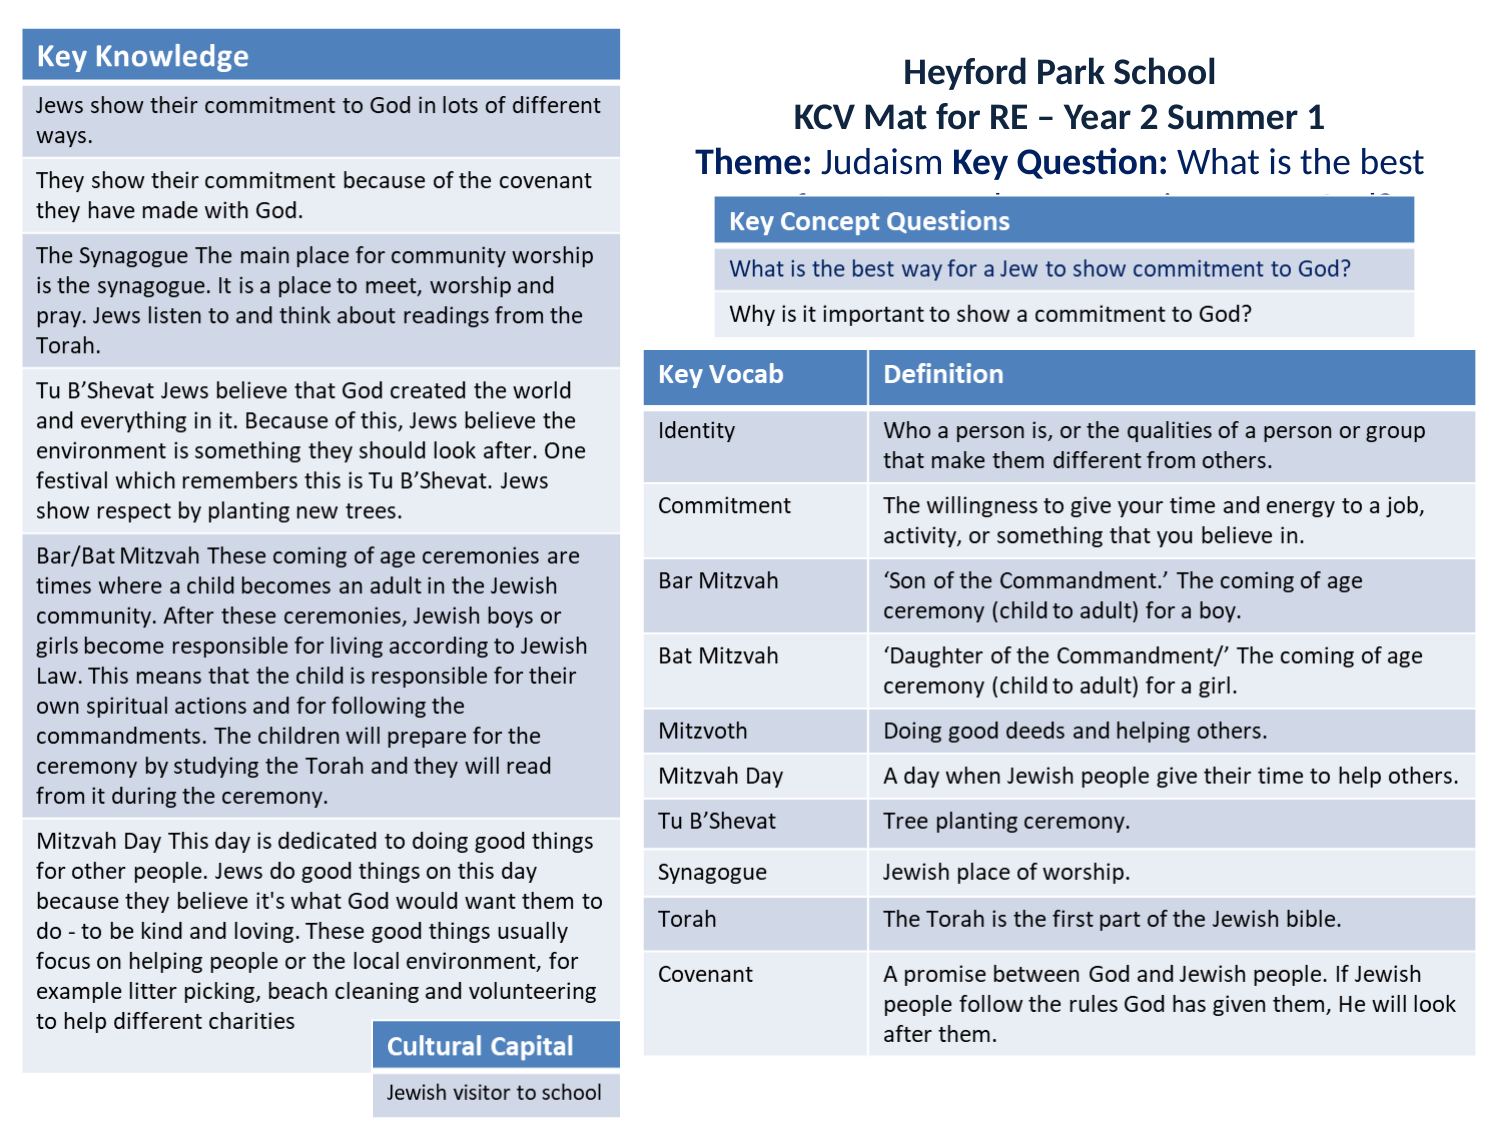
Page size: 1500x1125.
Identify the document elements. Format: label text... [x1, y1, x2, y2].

picture [642, 349, 1477, 1064]
picture [713, 195, 1416, 344]
picture [21, 25, 622, 1120]
title Heyford Park School KCV Mat for RE – Year 2 Summer 1 Theme: Judaism Key Question: What is the best way for a Jew to show commitment to God? [670, 39, 1450, 179]
